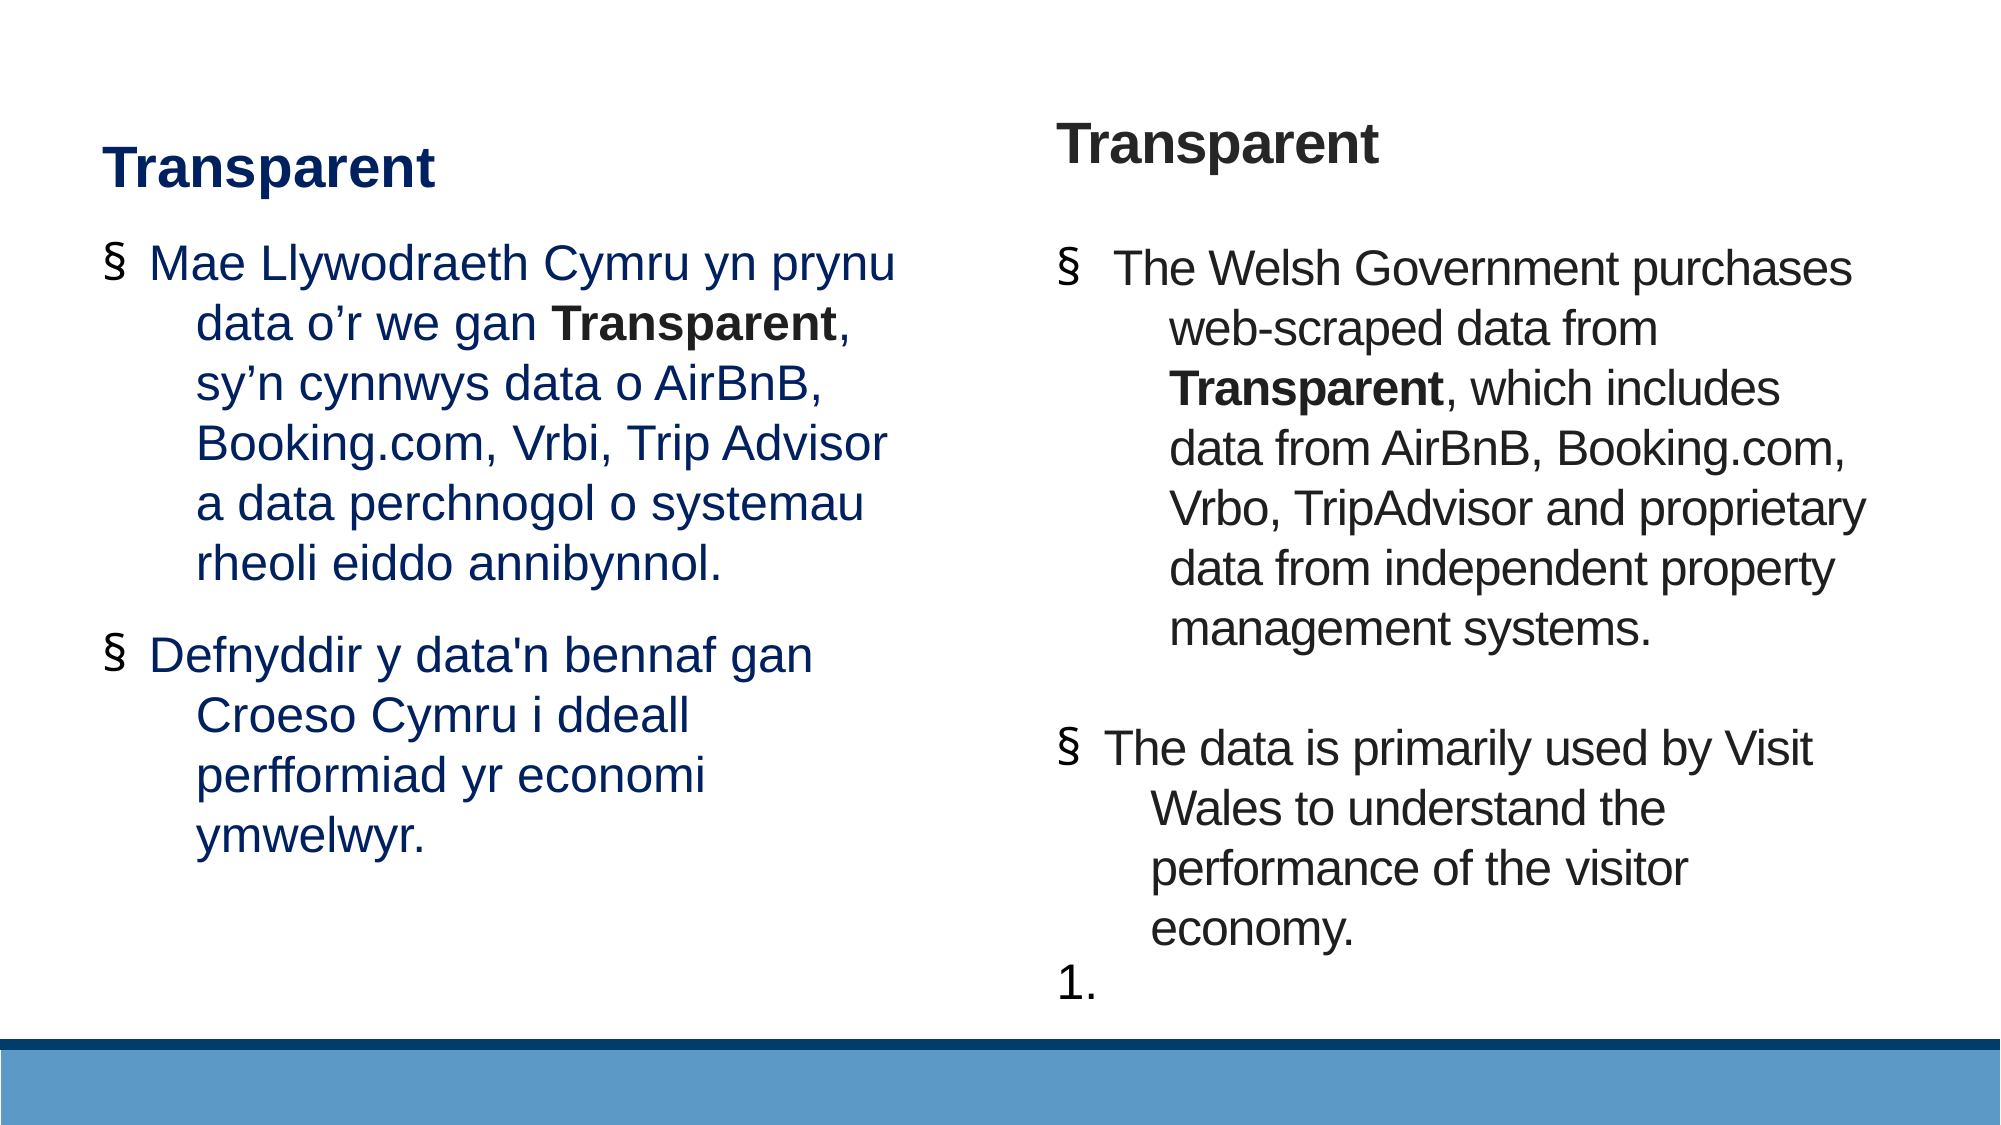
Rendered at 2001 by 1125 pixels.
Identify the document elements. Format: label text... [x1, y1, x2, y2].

text_box Transparent Mae Llywodraeth Cymru yn prynu data o’r we gan Transparent, sy’n cynnwys data o AirBnB, Booking.com, Vrbi, Trip Advisor a data perchnogol o systemau rheoli eiddo annibynnol. Defnyddir y data'n bennaf gan Croeso Cymru i ddeall perfformiad yr economi ymwelwyr. [86, 151, 936, 818]
text_box Transparent The Welsh Government purchases web-scraped data from Transparent, which includes data from AirBnB, Booking.com, Vrbo, TripAdvisor and proprietary data from independent property management systems. The data is primarily used by Visit Wales to understand the performance of the visitor economy. [1041, 109, 1891, 990]
